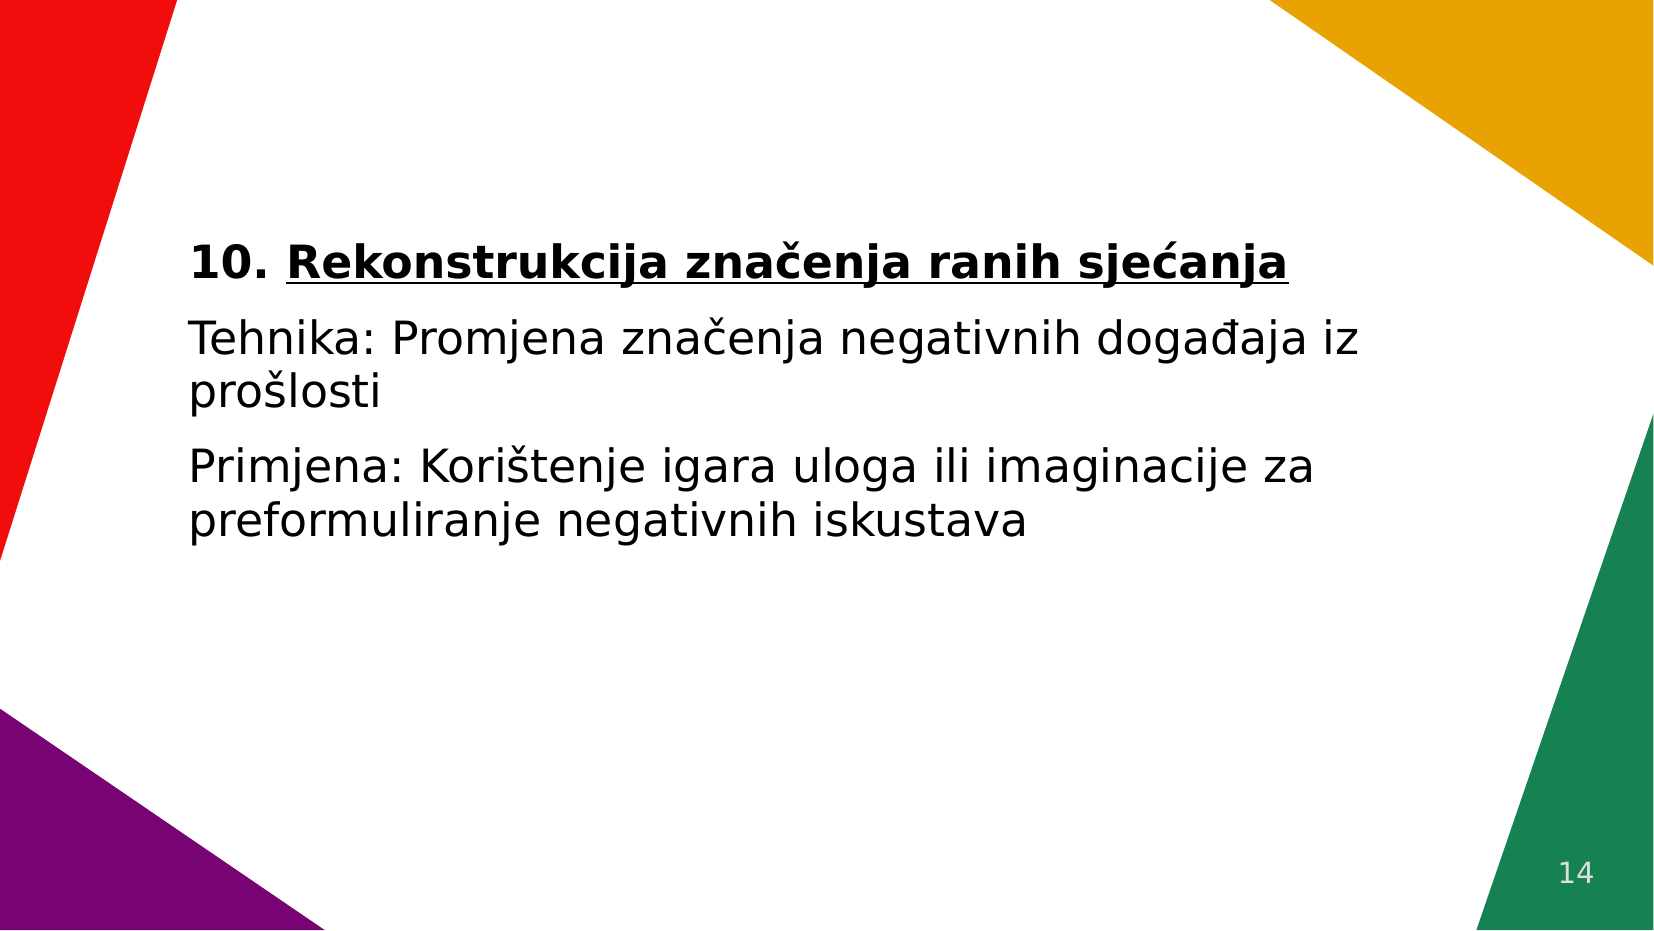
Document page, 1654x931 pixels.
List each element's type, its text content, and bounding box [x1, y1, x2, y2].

list 10. Rekonstrukcija značenja ranih sjećanja Tehnika: Promjena značenja negativnih događaja iz prošlosti Primjena: Korištenje igara uloga ili imaginacije za preformuliranje negativnih iskustava [118, 236, 1536, 827]
